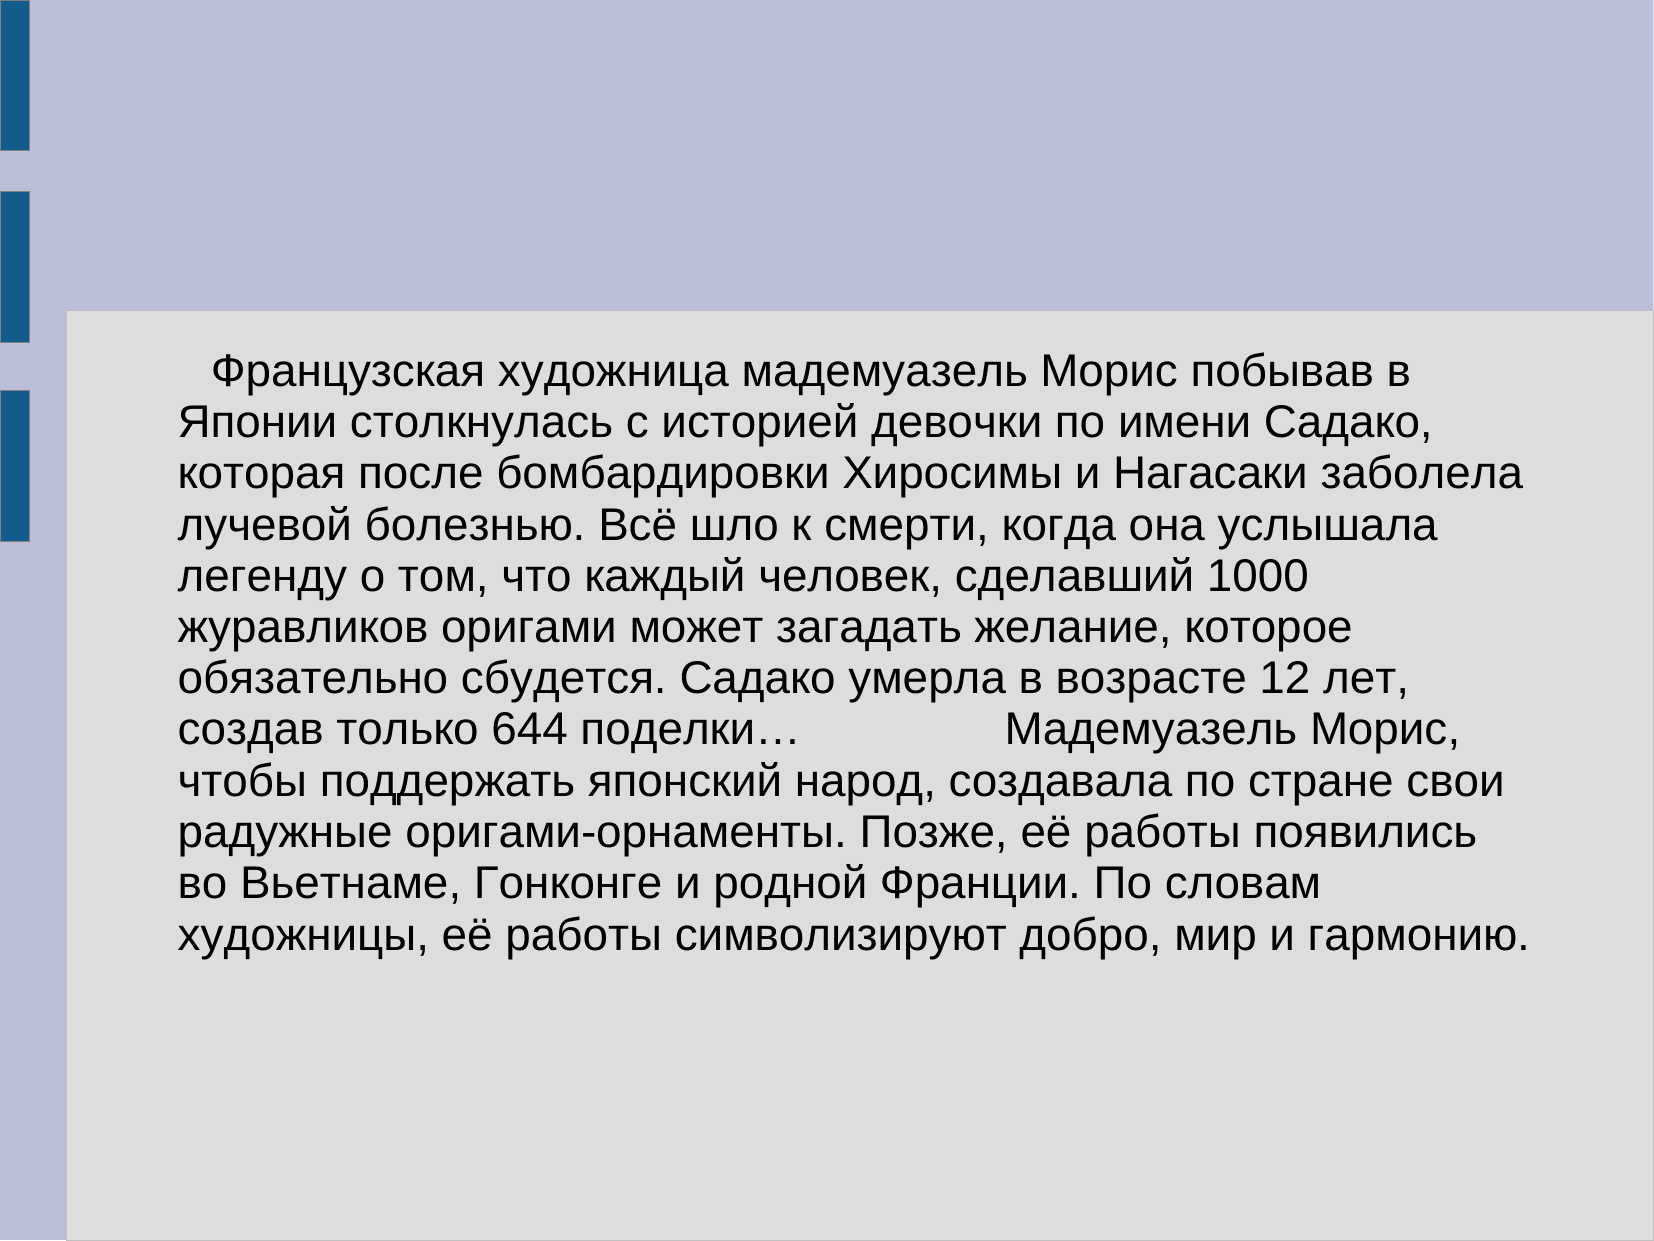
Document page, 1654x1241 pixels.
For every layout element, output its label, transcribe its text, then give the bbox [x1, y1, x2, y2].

list Французская художница мадемуазель Морис побывав в Японии столкнулась с историей девочки по имени Садако, которая после бомбардировки Хиросимы и Нагасаки заболела лучевой болезнью. Всё шло к смерти, когда она услышала легенду о том, что каждый человек, сделавший 1000 журавликов оригами может загадать желание, которое обязательно сбудется. Садако умерла в возрасте 12 лет, создав только 644 поделки… Мадемуазель Морис, чтобы поддержать японский народ, создавала по стране свои радужные оригами-орнаменты. Позже, её работы появились во Вьетнаме, Гонконге и родной Франции. По словам художницы, её работы символизируют добро, мир и гармонию. [121, 344, 1534, 1127]
